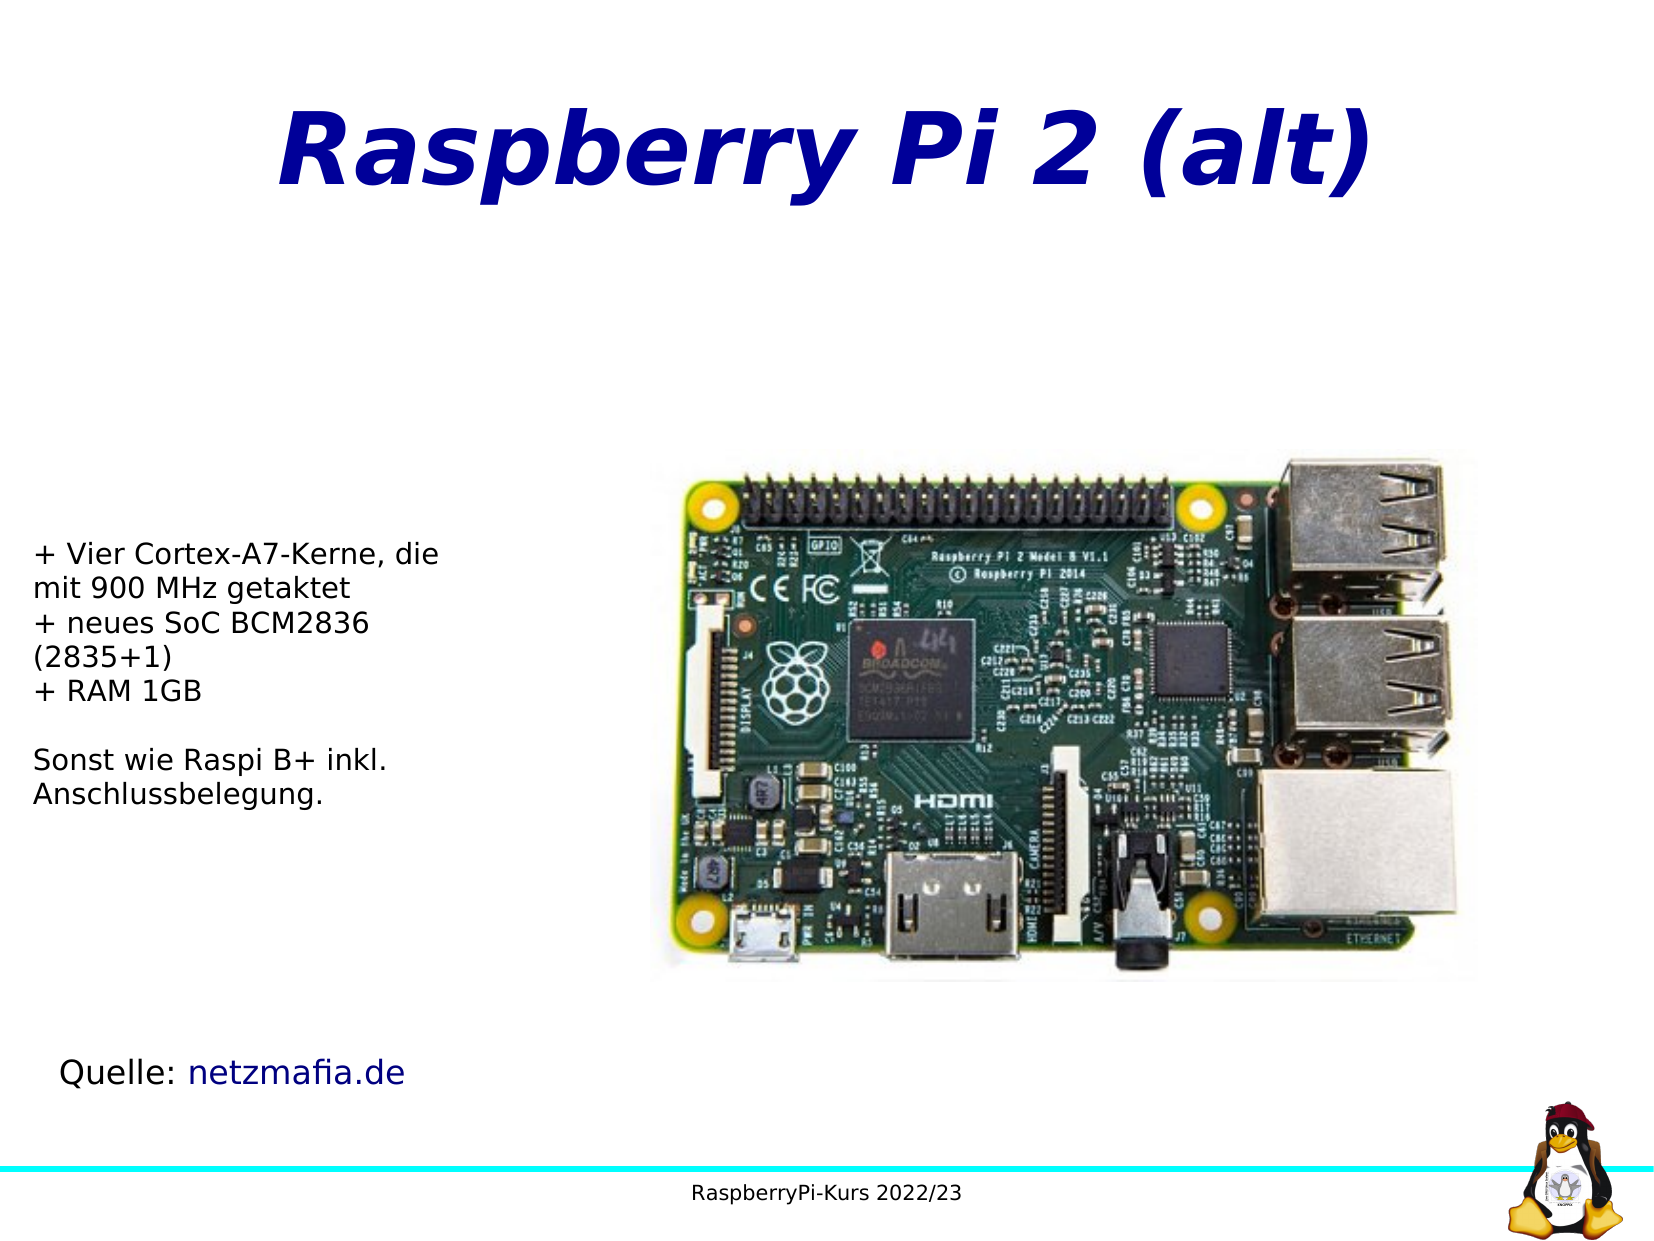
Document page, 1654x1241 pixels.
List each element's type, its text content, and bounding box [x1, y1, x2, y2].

picture [1505, 1100, 1625, 1241]
title Raspberry Pi 2 (alt) [121, 33, 1534, 267]
text_box Quelle: netzmafia.de [59, 1053, 502, 1093]
picture [650, 449, 1478, 982]
list + Vier Cortex-A7-Kerne, die mit 900 MHz getaktet + neues SoC BCM2836 (2835+1) + RAM 1GB Sonst wie Raspi B+ inkl. Anschlussbelegung. [32, 537, 473, 982]
